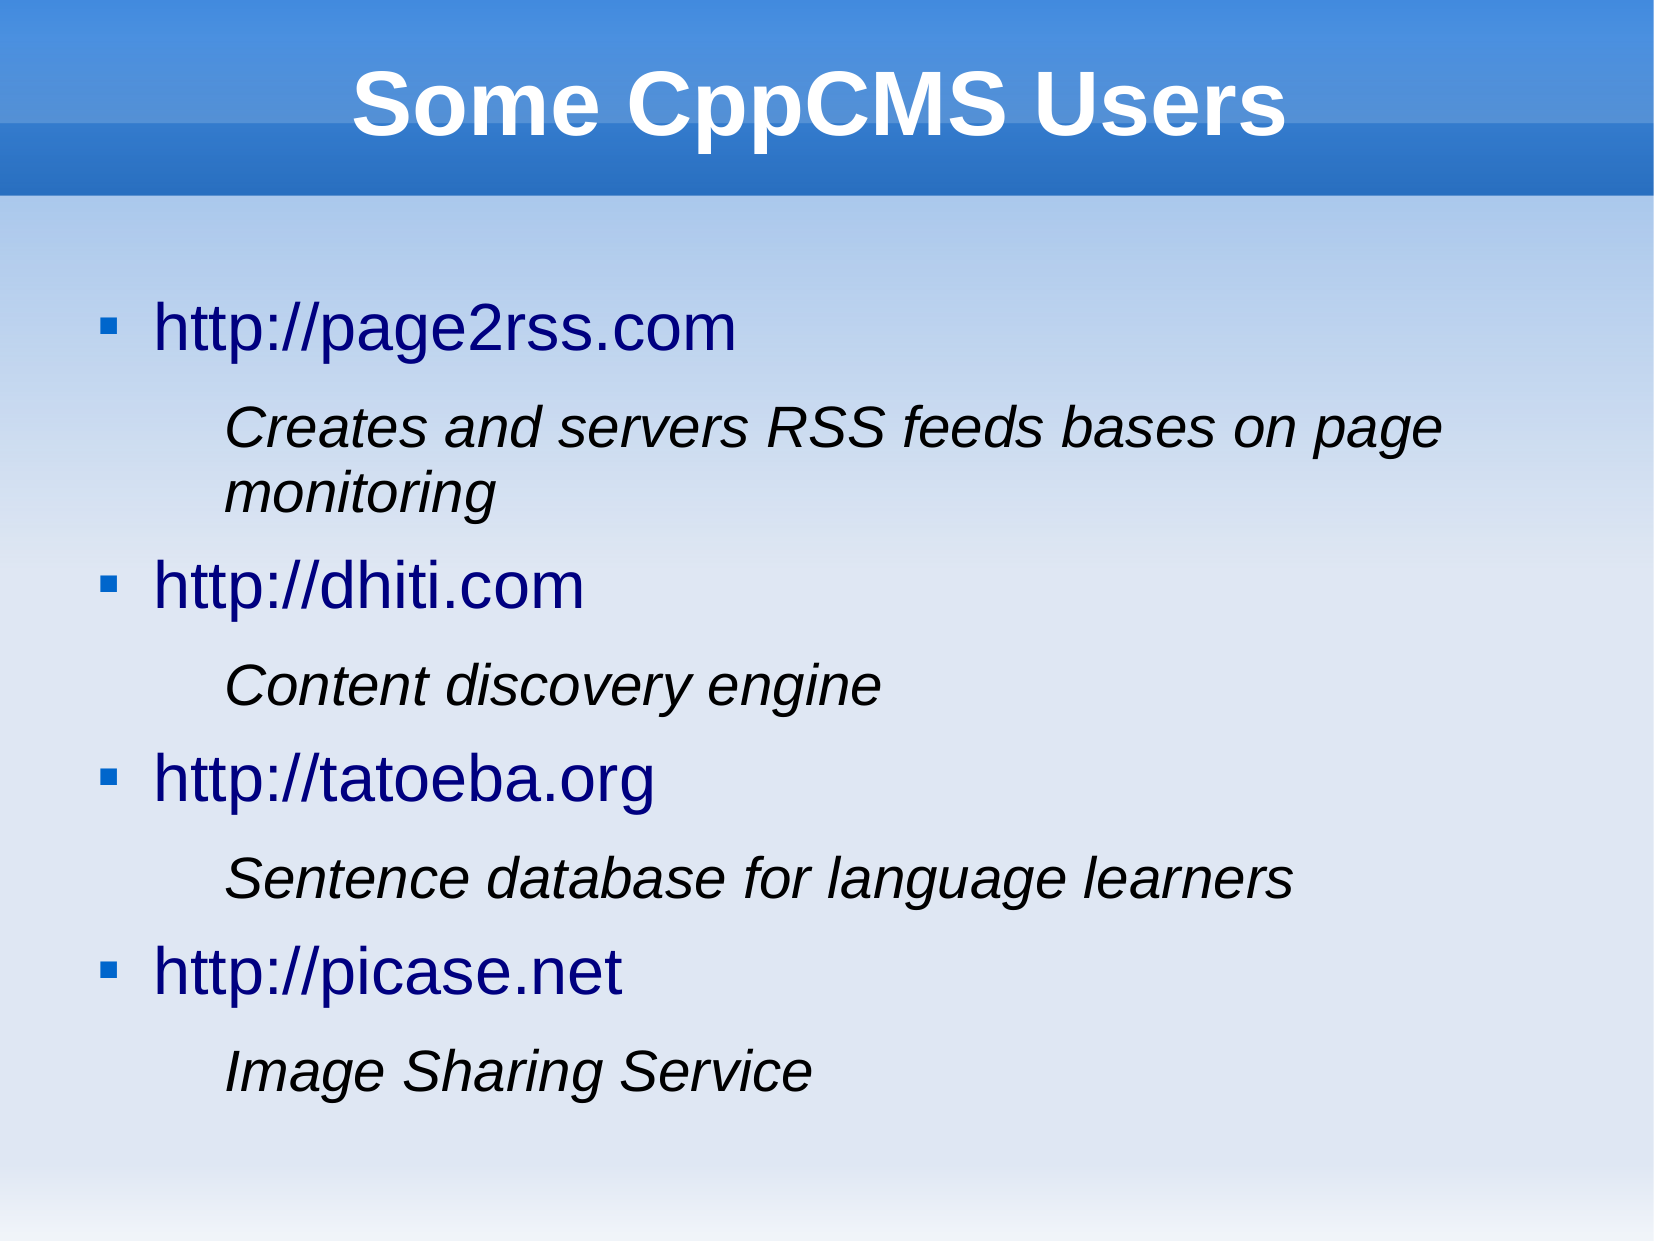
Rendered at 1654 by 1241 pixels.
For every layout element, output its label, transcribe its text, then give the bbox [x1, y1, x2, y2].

title Some CppCMS Users [76, 0, 1565, 208]
list http://page2rss.com Creates and servers RSS feeds bases on page monitoring http://dhiti.com Content discovery engine http://tatoeba.org Sentence database for language learners http://picase.net Image Sharing Service [82, 290, 1571, 1109]
picture [0, 0, 1654, 1241]
